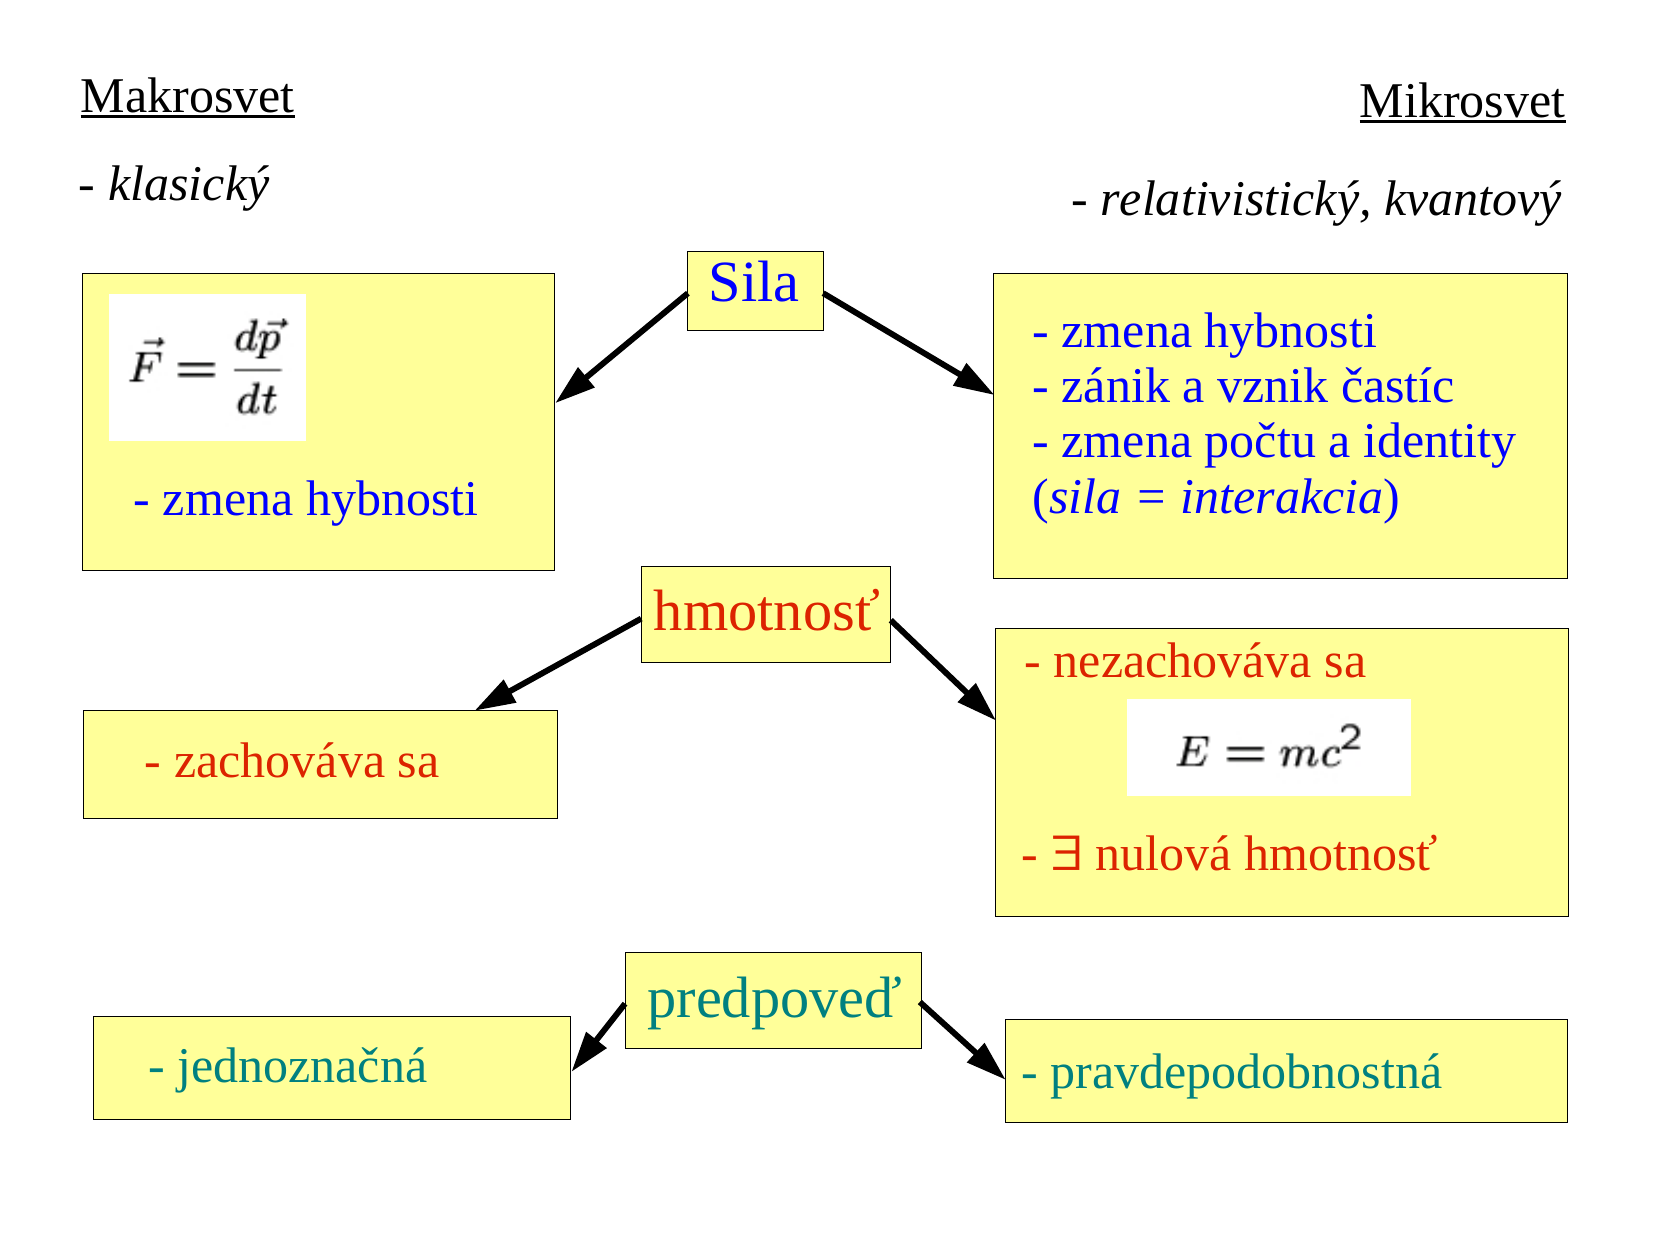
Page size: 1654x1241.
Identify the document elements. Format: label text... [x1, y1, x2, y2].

text_box [993, 273, 1568, 579]
text_box predpoveď [647, 965, 903, 1036]
text_box [83, 710, 558, 819]
text_box hmotnosť [654, 578, 881, 649]
text_box - zachováva sa [144, 732, 440, 790]
text_box [93, 1016, 571, 1120]
text_box [625, 952, 922, 1049]
picture [1127, 699, 1411, 796]
text_box [82, 273, 555, 571]
text_box - relativistický, kvantový [1071, 170, 1563, 231]
text_box - pravdepodobnostná [1021, 1043, 1443, 1101]
text_box - zmena hybnosti - zánik a vznik častíc - zmena počtu a identity (sila = interakcia) [1032, 302, 1517, 545]
text_box - ∃ nulová hmotnosť [1021, 826, 1438, 889]
text_box Makrosvet [80, 67, 295, 125]
text_box [687, 251, 824, 331]
text_box - klasický [78, 156, 270, 217]
text_box - jednoznačná [148, 1037, 428, 1094]
text_box Sila [708, 249, 800, 321]
text_box [995, 628, 1569, 917]
text_box - zmena hybnosti [133, 470, 479, 527]
text_box [641, 566, 891, 663]
picture [109, 294, 306, 441]
text_box Mikrosvet [1359, 72, 1566, 129]
text_box [1005, 1019, 1568, 1123]
text_box - nezachováva sa [1024, 633, 1367, 690]
